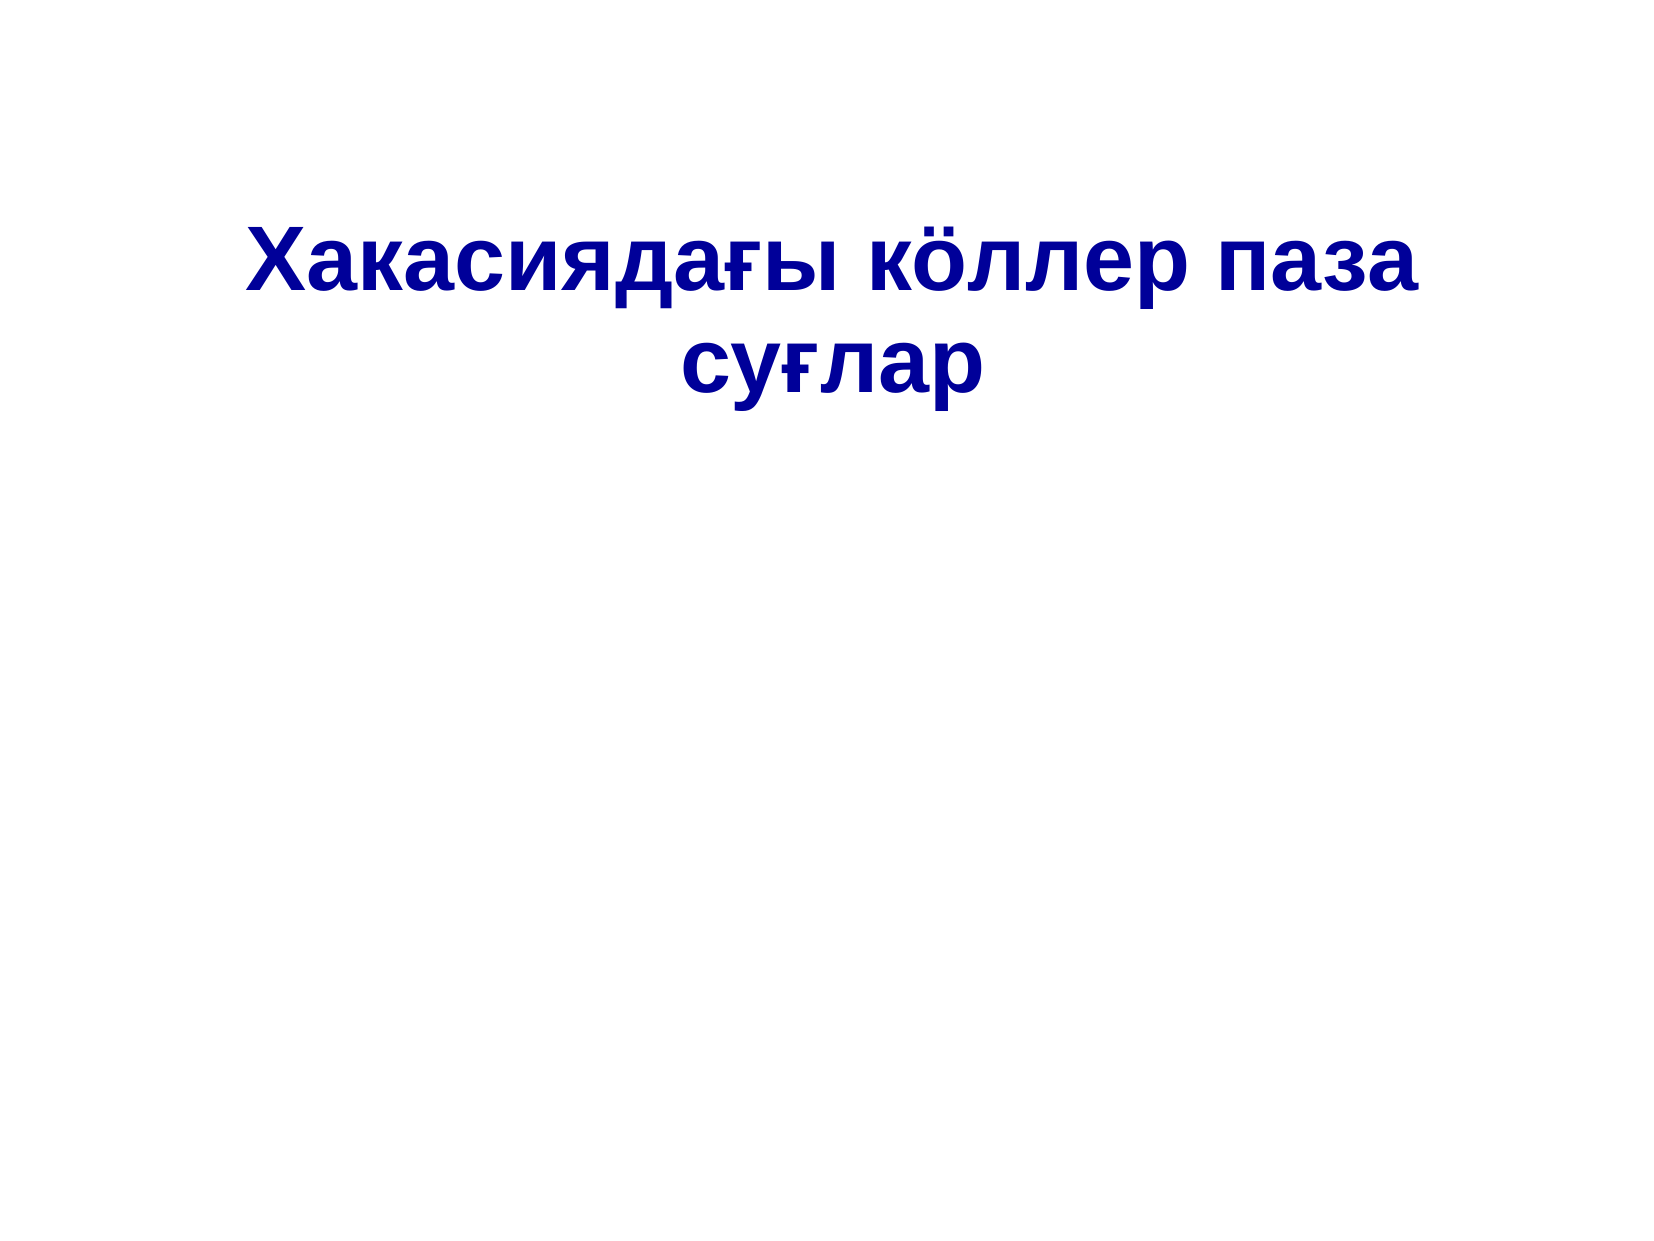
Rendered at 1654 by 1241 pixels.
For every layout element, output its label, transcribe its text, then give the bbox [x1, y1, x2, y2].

title Хакасиядағы кӧллер паза суғлар [88, 206, 1577, 414]
